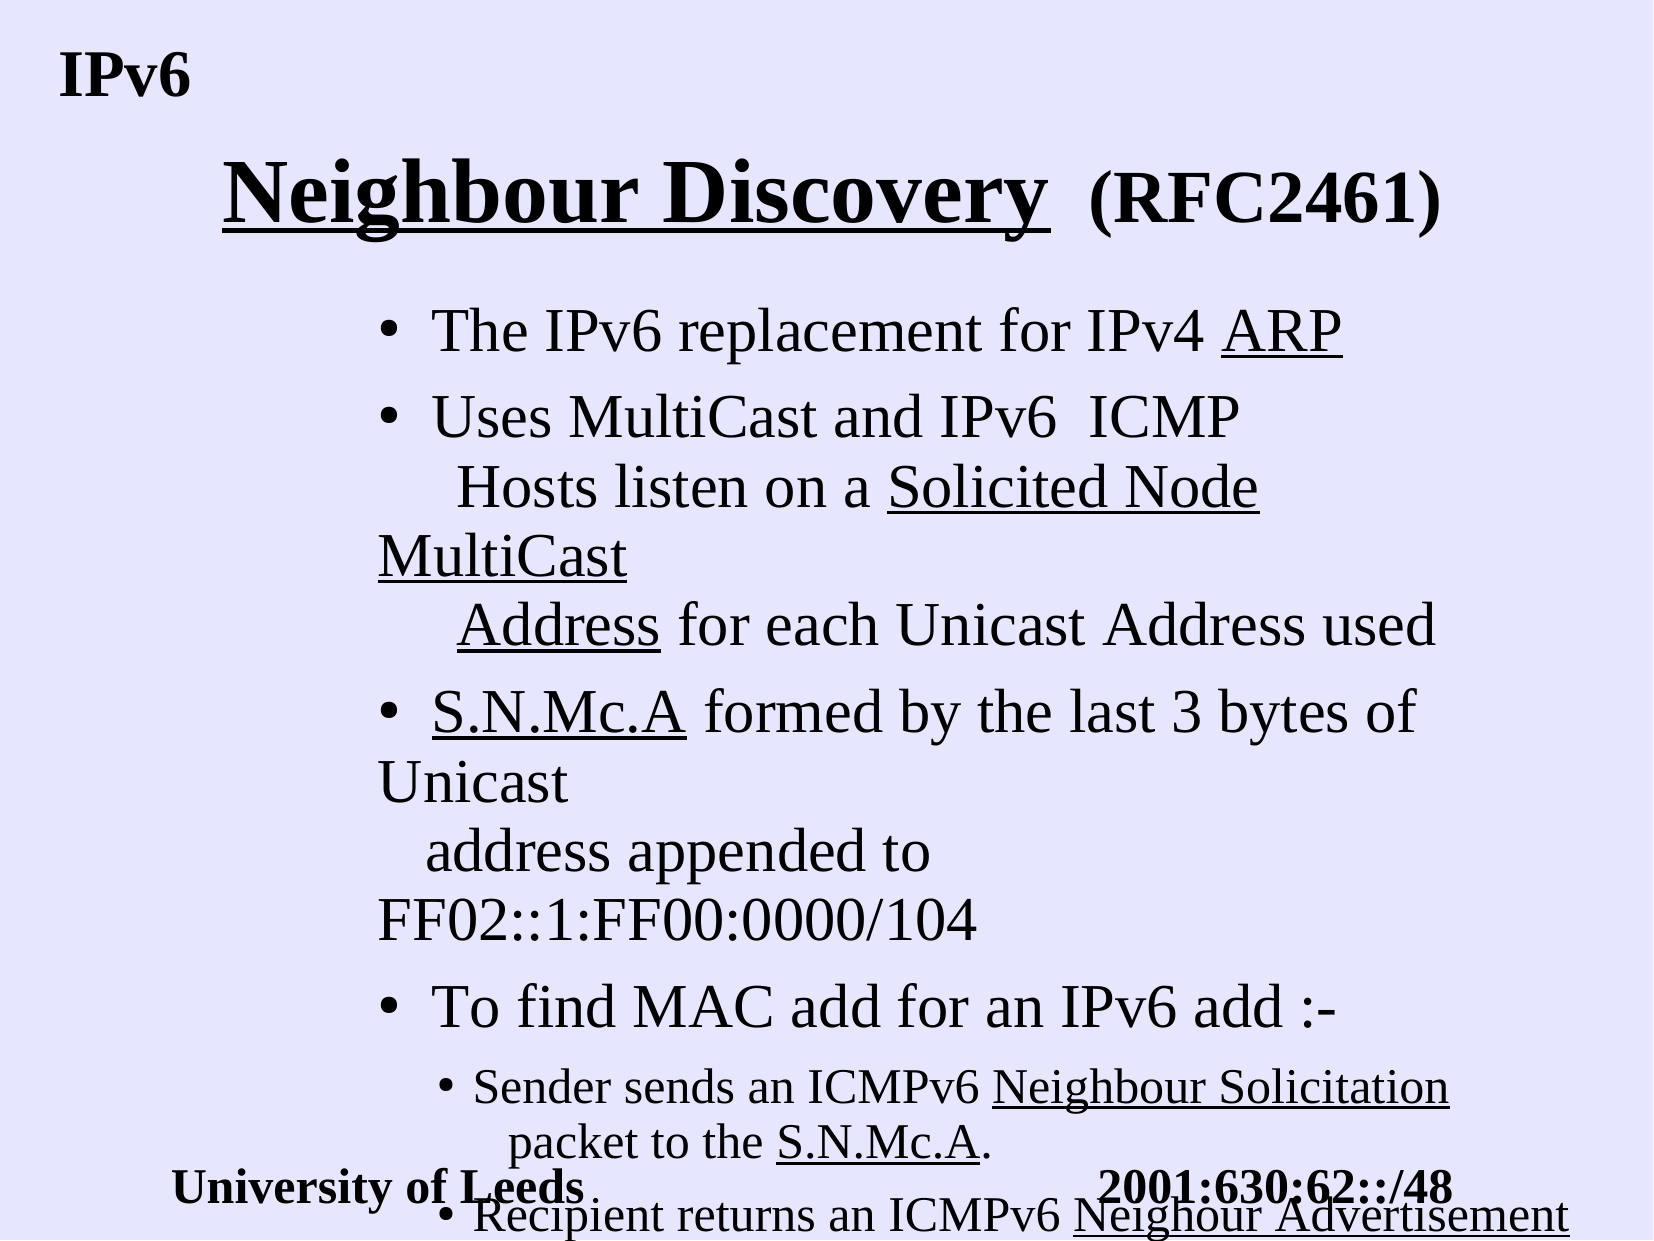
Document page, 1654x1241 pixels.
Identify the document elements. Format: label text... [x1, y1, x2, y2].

list The IPv6 replacement for IPv4 ARP Uses MultiCast and IPv6 ICMP Hosts listen on a Solicited Node MultiCast Address for each Unicast Address used S.N.Mc.A formed by the last 3 bytes of Unicast address appended to FF02::1:FF00:0000/104 To find MAC add for an IPv6 add :- Sender sends an ICMPv6 Neighbour Solicitation packet to the S.N.Mc.A. Recipient returns an ICMPv6 Neighour Advertisement packet. [82, 295, 1571, 1109]
title Neighbour Discovery (RFC2461) [88, 88, 1577, 296]
